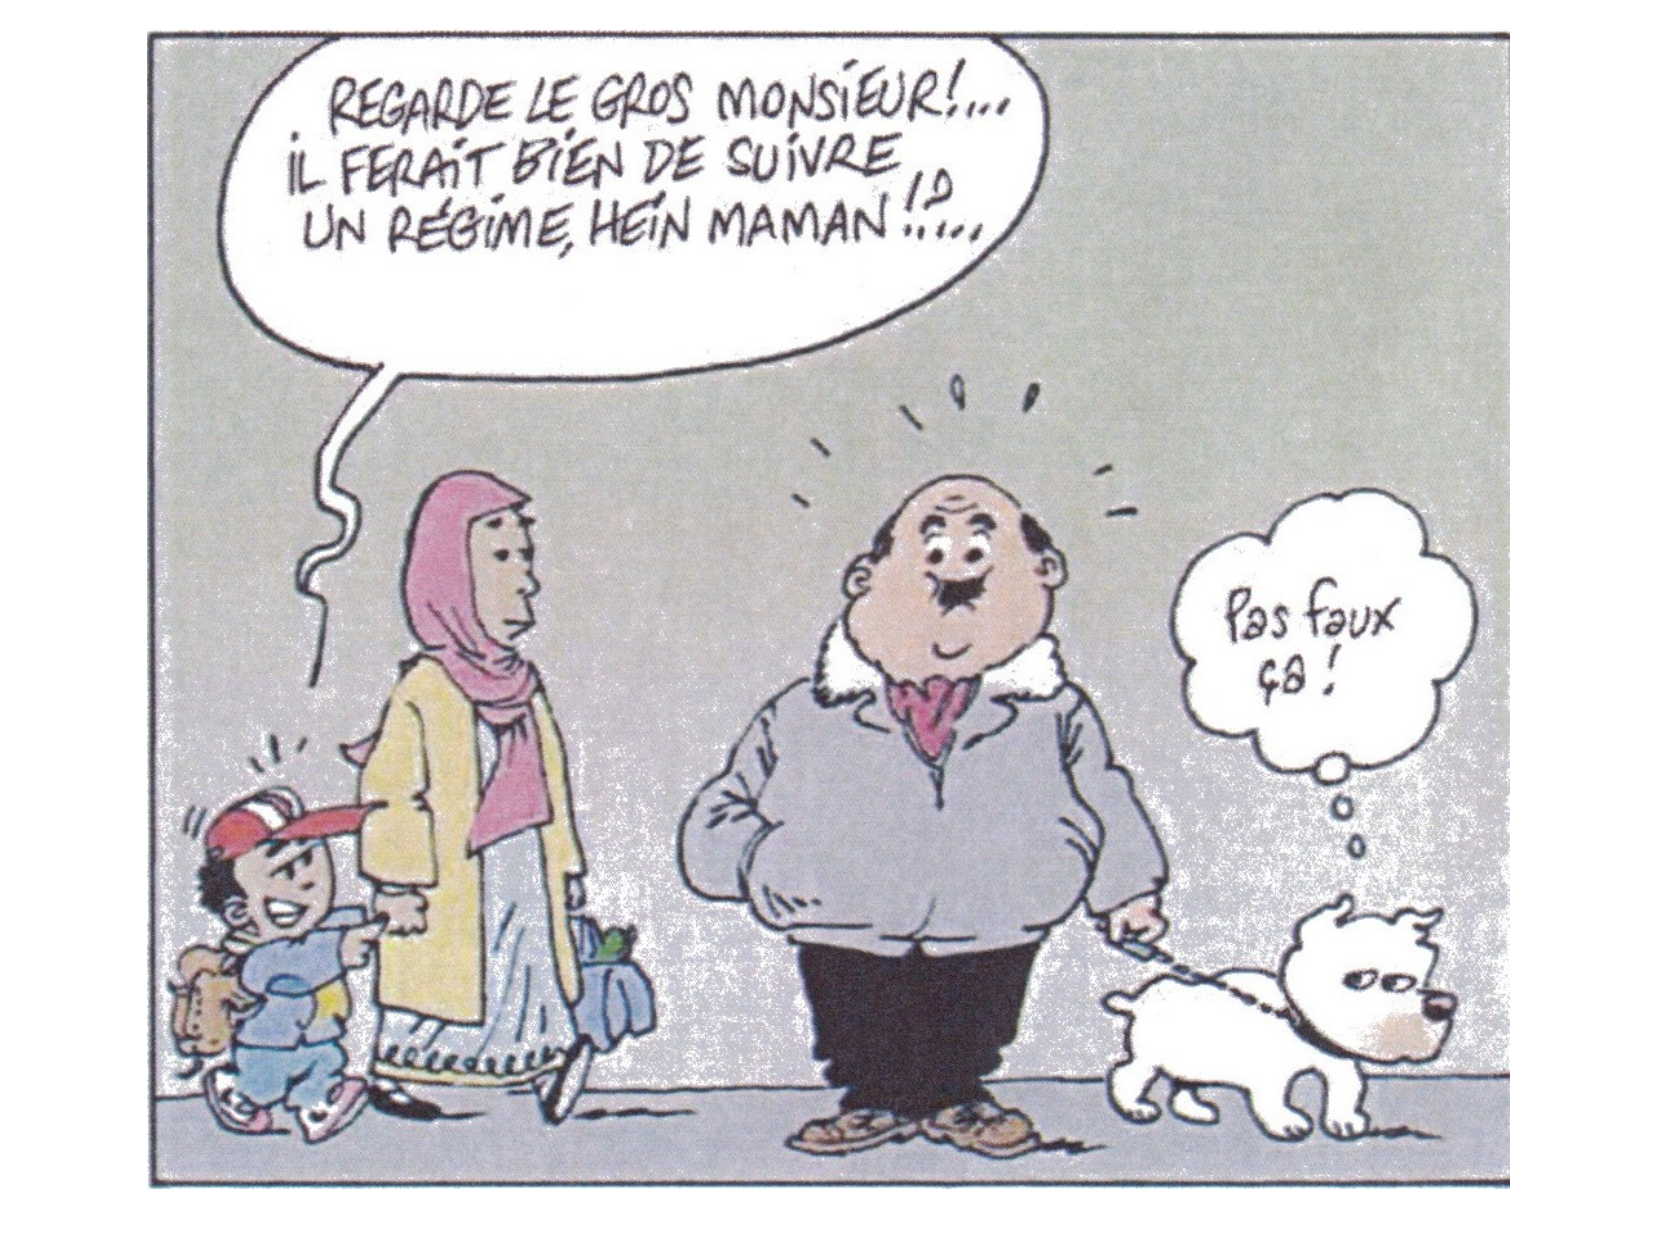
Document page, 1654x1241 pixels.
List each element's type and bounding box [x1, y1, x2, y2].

picture [147, 29, 1510, 1189]
